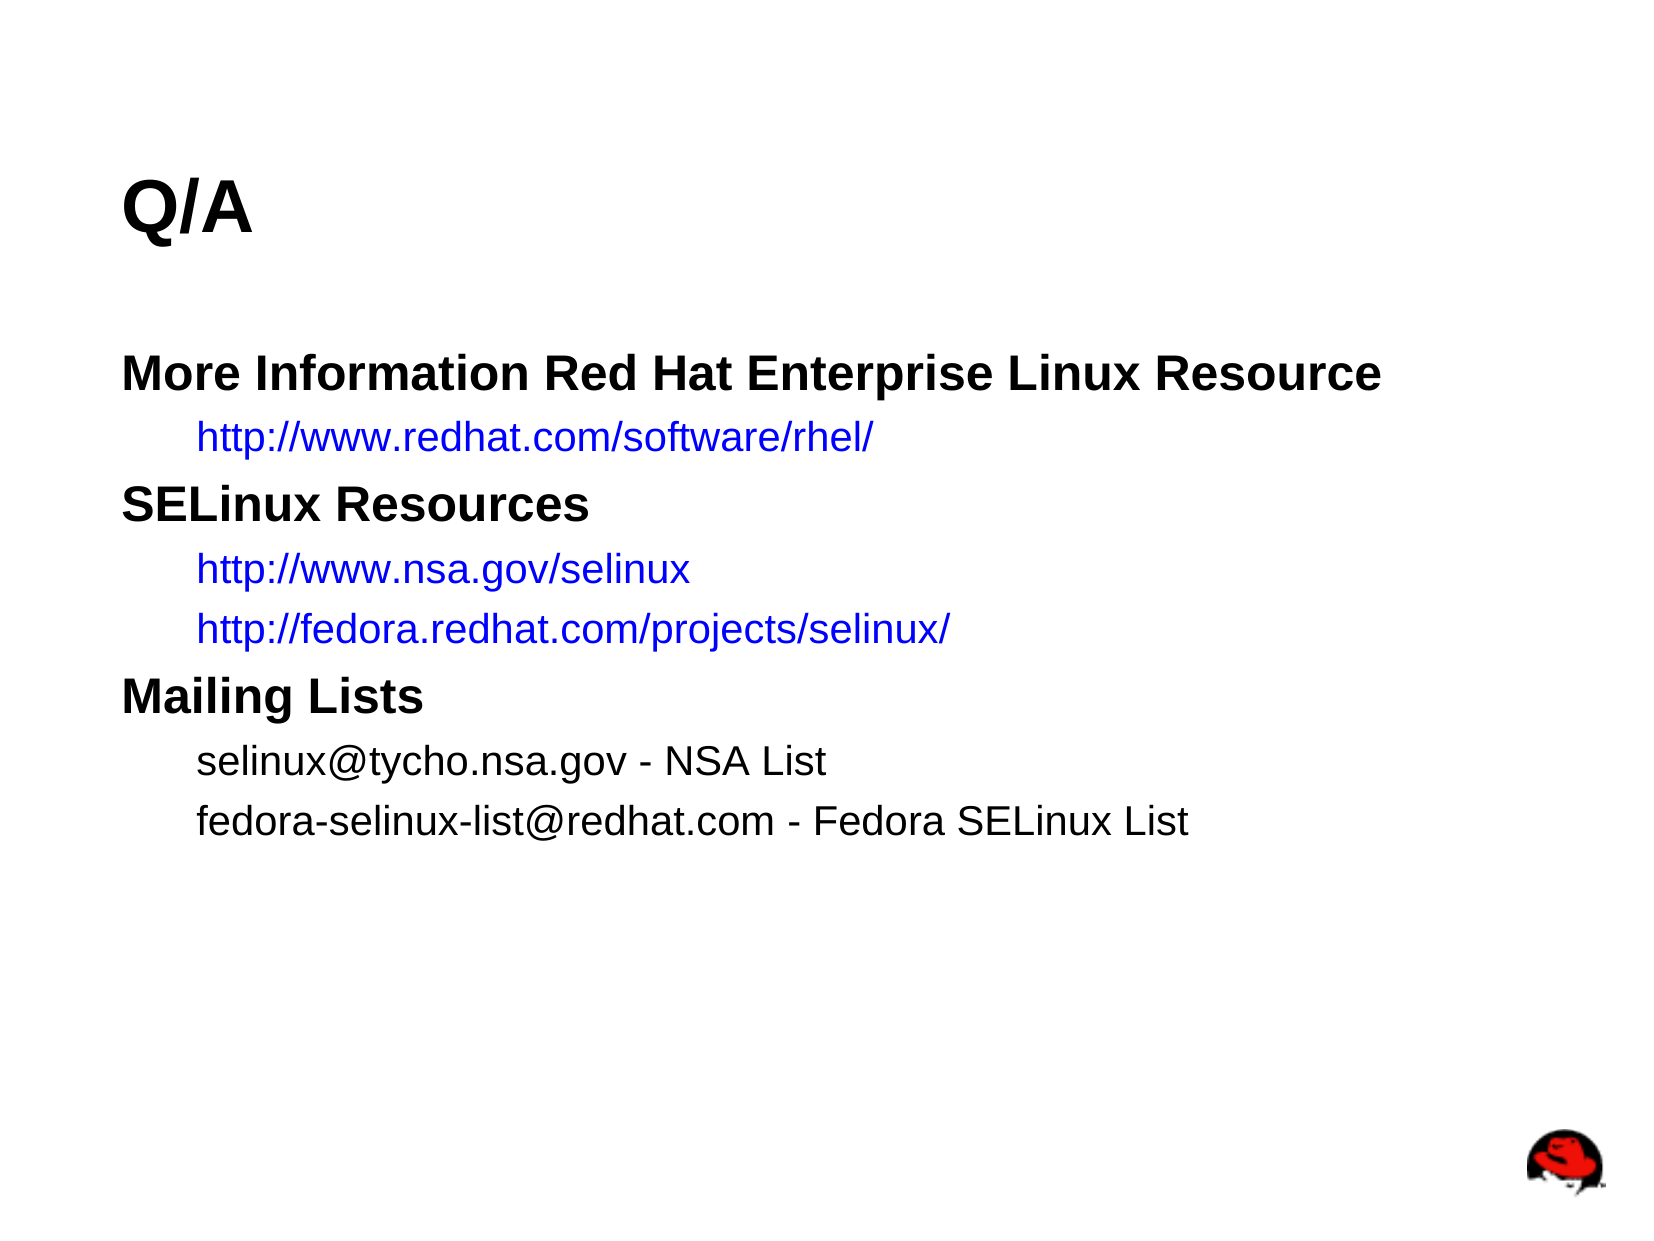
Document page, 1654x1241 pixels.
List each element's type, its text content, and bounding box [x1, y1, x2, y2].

picture [1527, 1129, 1606, 1207]
list More Information Red Hat Enterprise Linux Resource http://www.redhat.com/software/rhel/ SELinux Resources http://www.nsa.gov/selinux http://fedora.redhat.com/projects/selinux/ Mailing Lists selinux@tycho.nsa.gov - NSA List fedora-selinux-list@redhat.com - Fedora SELinux List [121, 344, 1534, 1160]
title Q/A [121, 102, 1534, 310]
